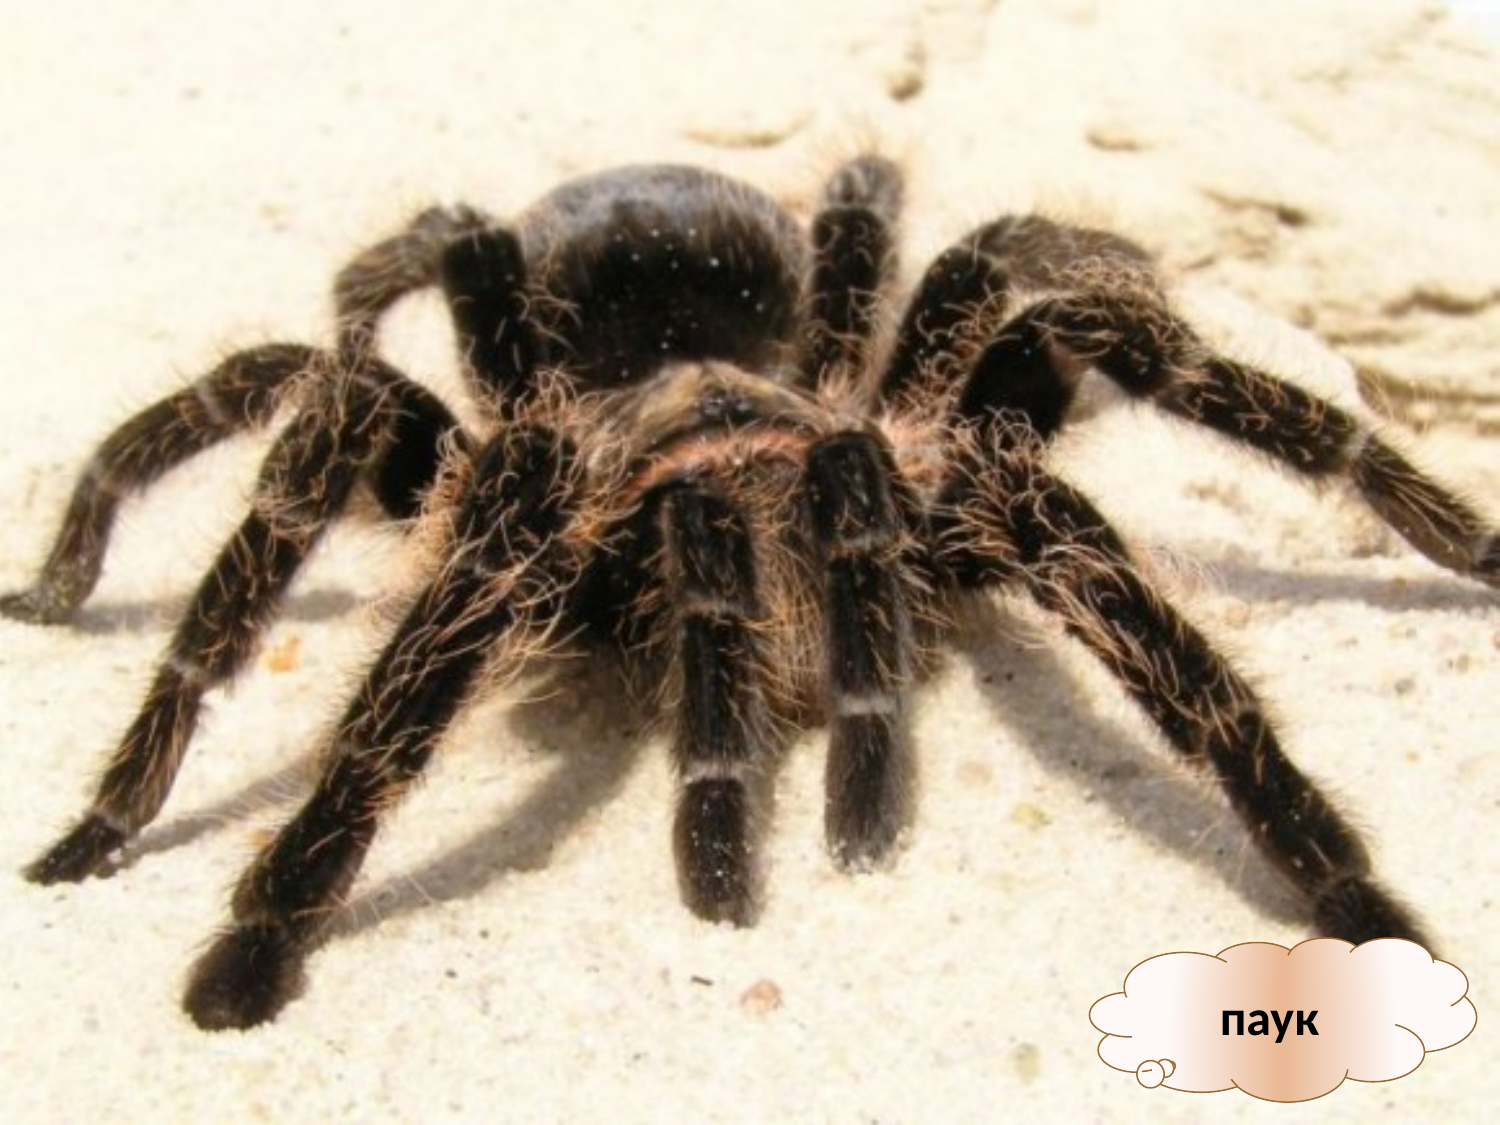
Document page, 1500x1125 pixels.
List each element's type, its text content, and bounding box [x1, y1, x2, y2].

picture [0, 0, 1500, 1125]
text_box паук [1089, 937, 1477, 1103]
